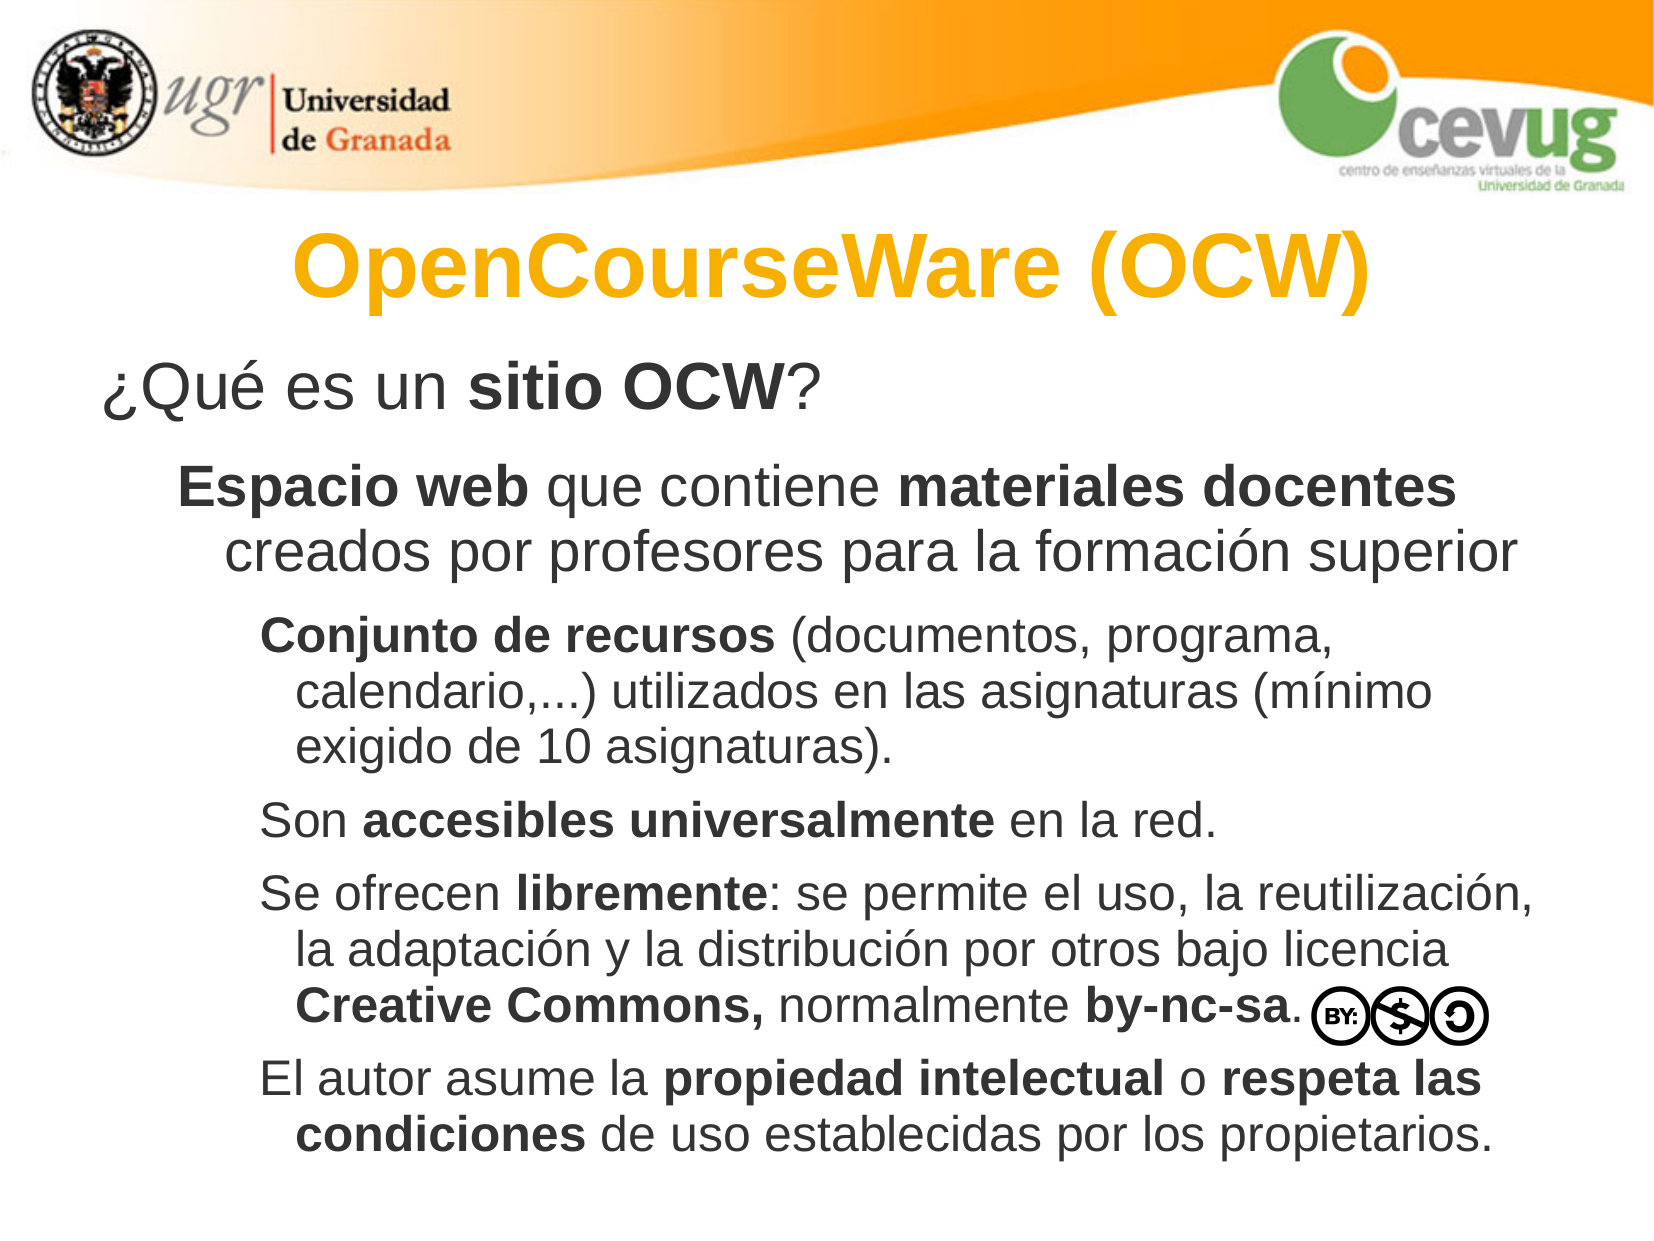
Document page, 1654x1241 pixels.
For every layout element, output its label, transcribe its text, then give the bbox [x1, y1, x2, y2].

list ¿Qué es un sitio OCW? Espacio web que contiene materiales docentes creados por profesores para la formación superior Conjunto de recursos (documentos, programa, calendario,...) utilizados en las asignaturas (mínimo exigido de 10 asignaturas). Son accesibles universalmente en la red. Se ofrecen libremente: se permite el uso, la reutilización, la adaptación y la distribución por otros bajo licencia Creative Commons, normalmente by-nc-sa. El autor asume la propiedad intelectual o respeta las condiciones de uso establecidas por los propietarios. [82, 349, 1571, 1173]
title OpenCourseWare (OCW) [88, 177, 1577, 355]
picture [1311, 986, 1489, 1046]
